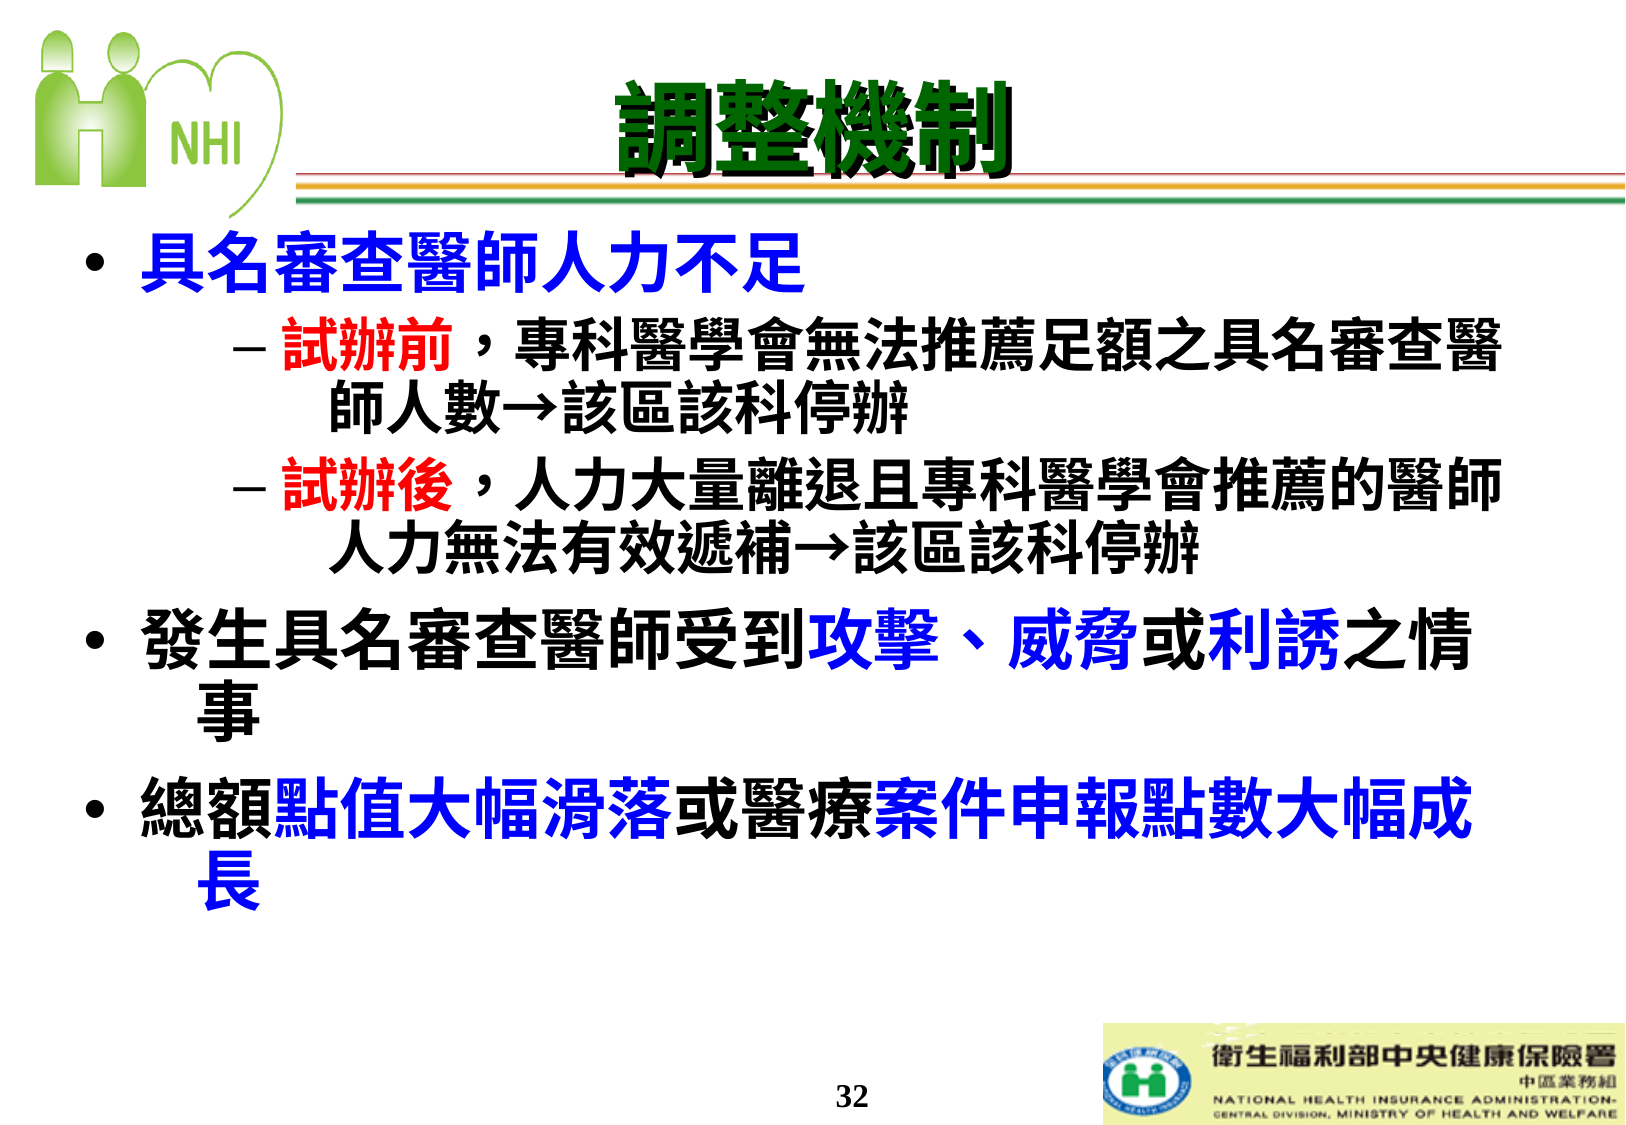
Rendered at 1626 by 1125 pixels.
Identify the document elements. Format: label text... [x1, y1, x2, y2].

list 具名審查醫師人力不足 試辦前，專科醫學會無法推薦足額之具名審查醫師人數→該區該科停辦 試辦後，人力大量離退且專科醫學會推薦的醫師人力無法有效遞補→該區該科停辦 發生具名審查醫師受到攻擊、威脅或利誘之情事 總額點值大幅滑落或醫療案件申報點數大幅成長 [68, 221, 1531, 967]
title 調整機制 [0, 31, 1625, 219]
